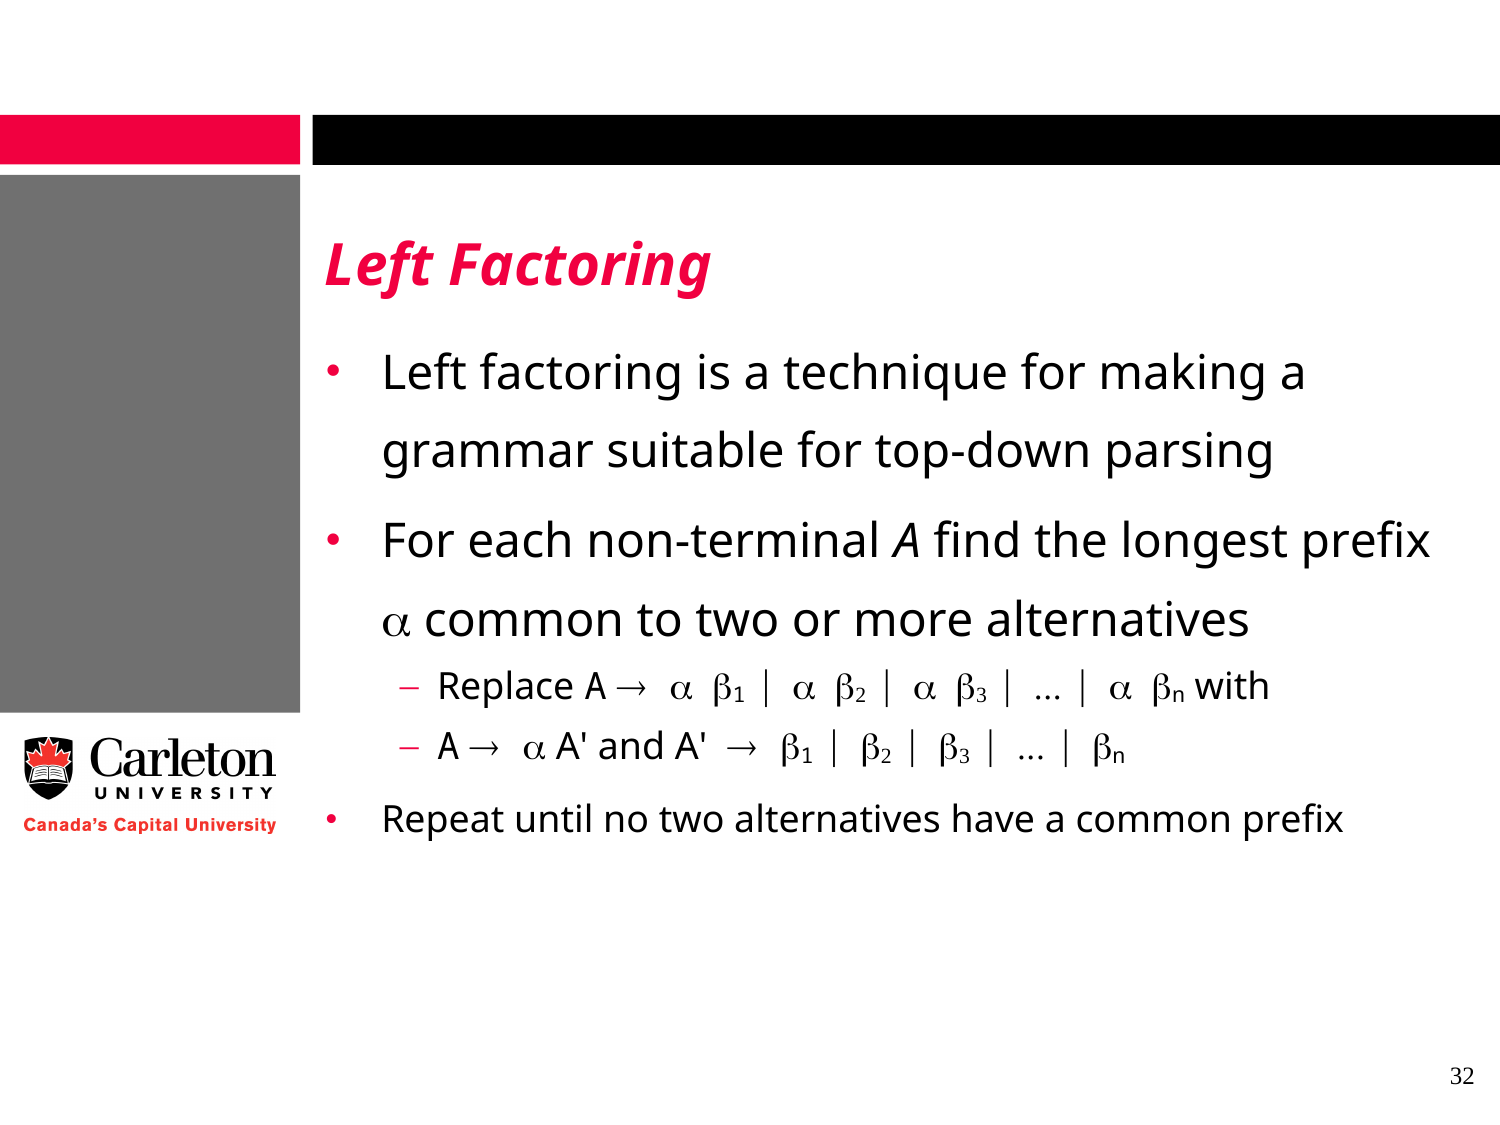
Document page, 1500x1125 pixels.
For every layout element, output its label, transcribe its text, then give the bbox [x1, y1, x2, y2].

list Left factoring is a technique for making a grammar suitable for top-down parsing For each non-terminal A find the longest prefix a common to two or more alternatives Replace A  a b1 | a b2 | a b3 | ... | a bn with A  a A' and A'  b1 | b2 | b3 | ... | bn Repeat until no two alternatives have a common prefix [324, 324, 1450, 1068]
title Left Factoring [324, 187, 1450, 324]
picture [24, 737, 276, 834]
